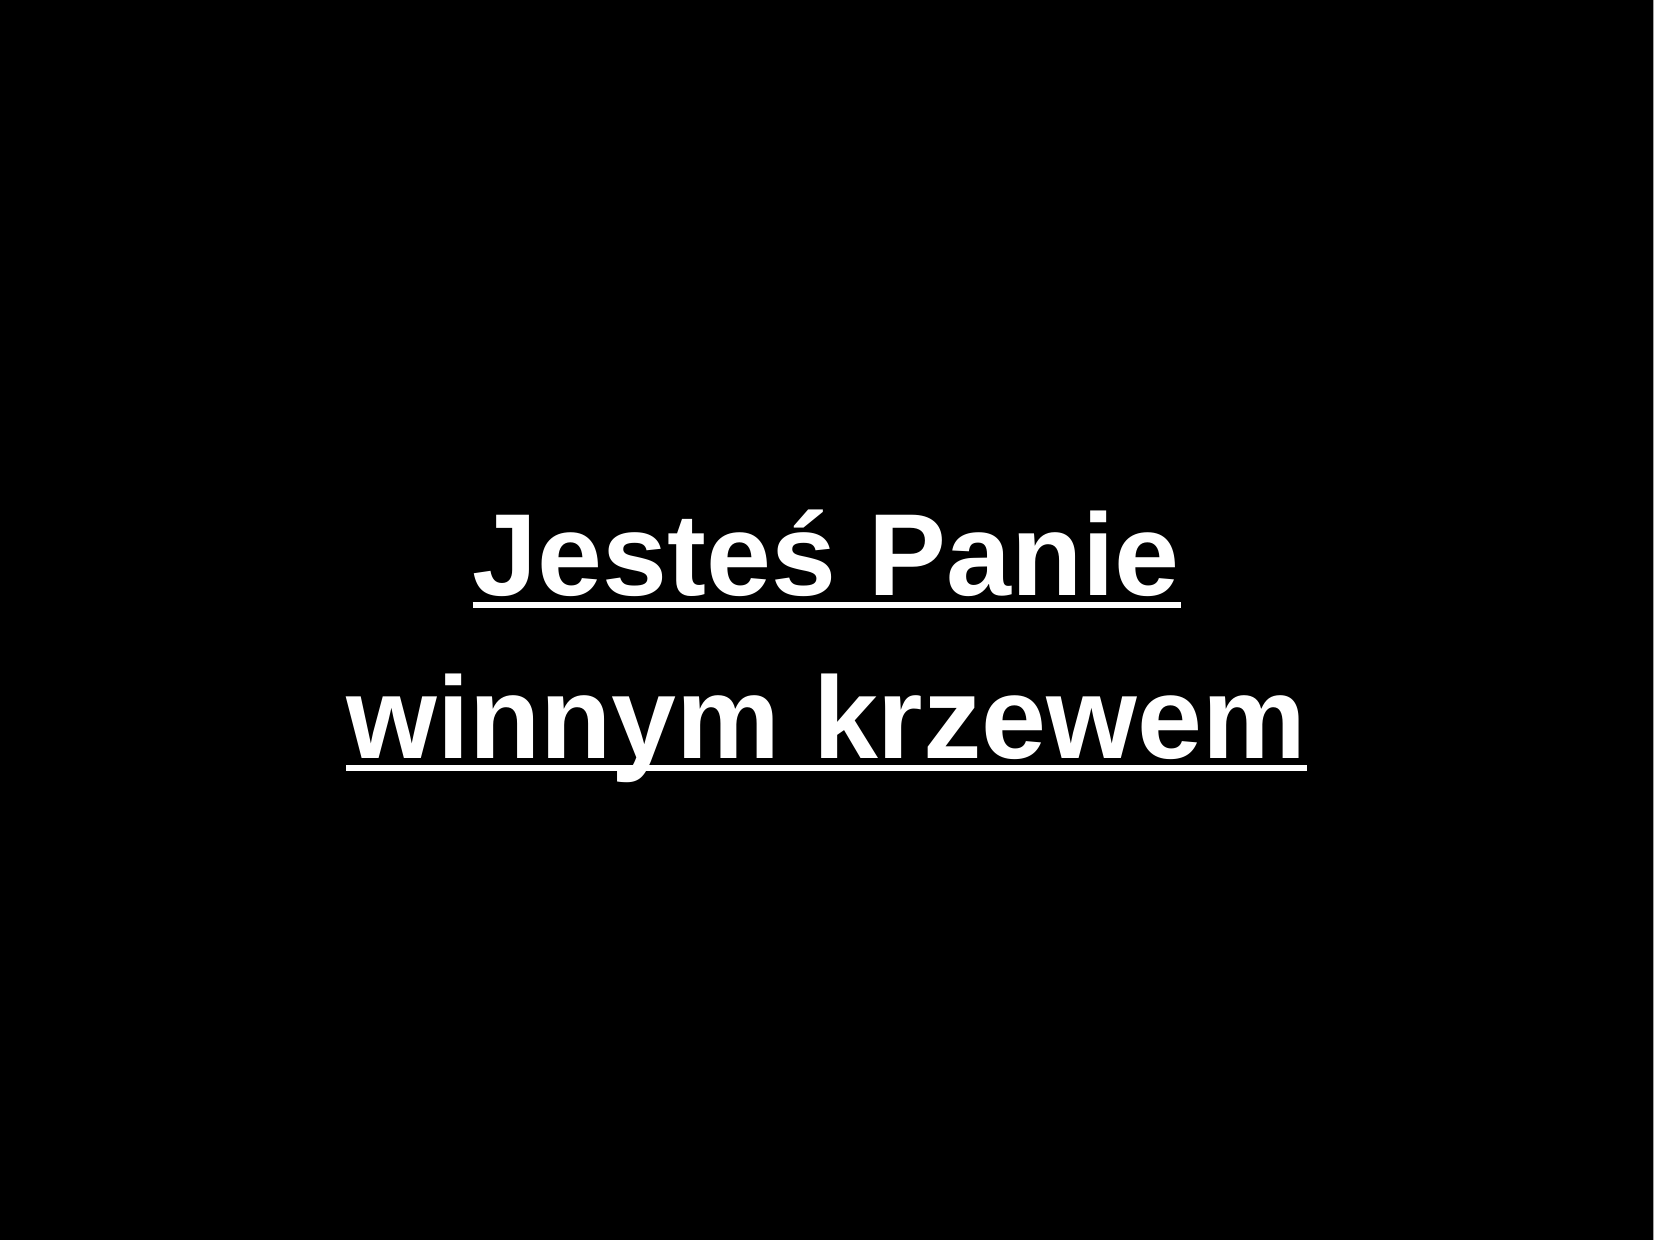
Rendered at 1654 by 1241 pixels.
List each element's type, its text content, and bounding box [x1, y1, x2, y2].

subtitle Jesteś Panie winnym krzewem [0, 0, 1654, 1241]
